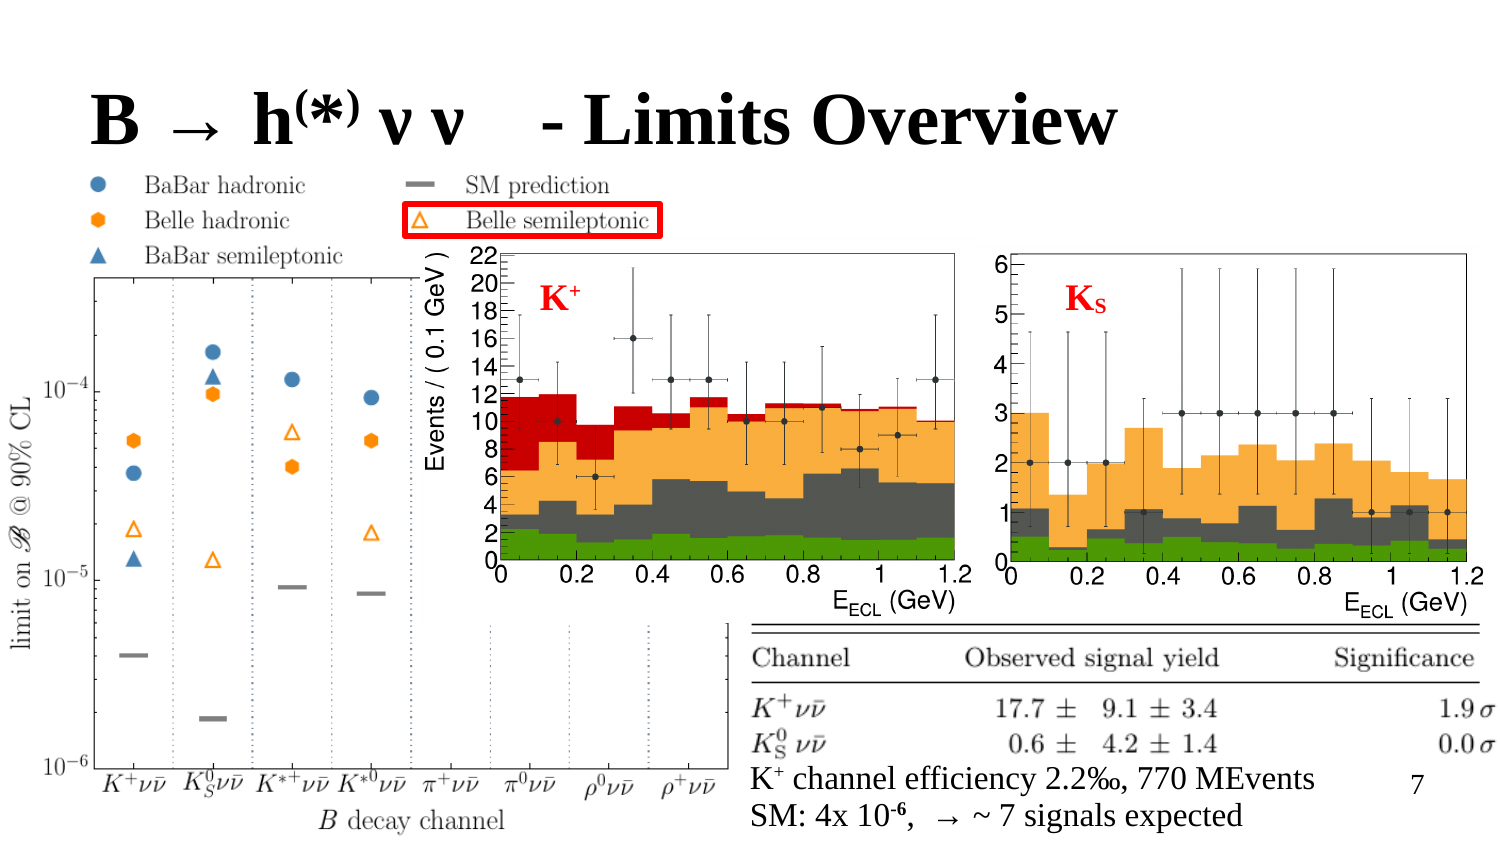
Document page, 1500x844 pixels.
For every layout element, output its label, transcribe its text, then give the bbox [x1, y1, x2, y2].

text_box K+ [525, 270, 616, 369]
text_box K+ channel efficiency 2.2‰, 770 MEvents SM: 4x 10-6, → ~ 7 signals expected [735, 752, 1392, 844]
text_box KS [1050, 270, 1141, 369]
title B → h(*) ν ν - Limits Overview [75, 33, 1425, 175]
picture [0, 157, 1500, 844]
